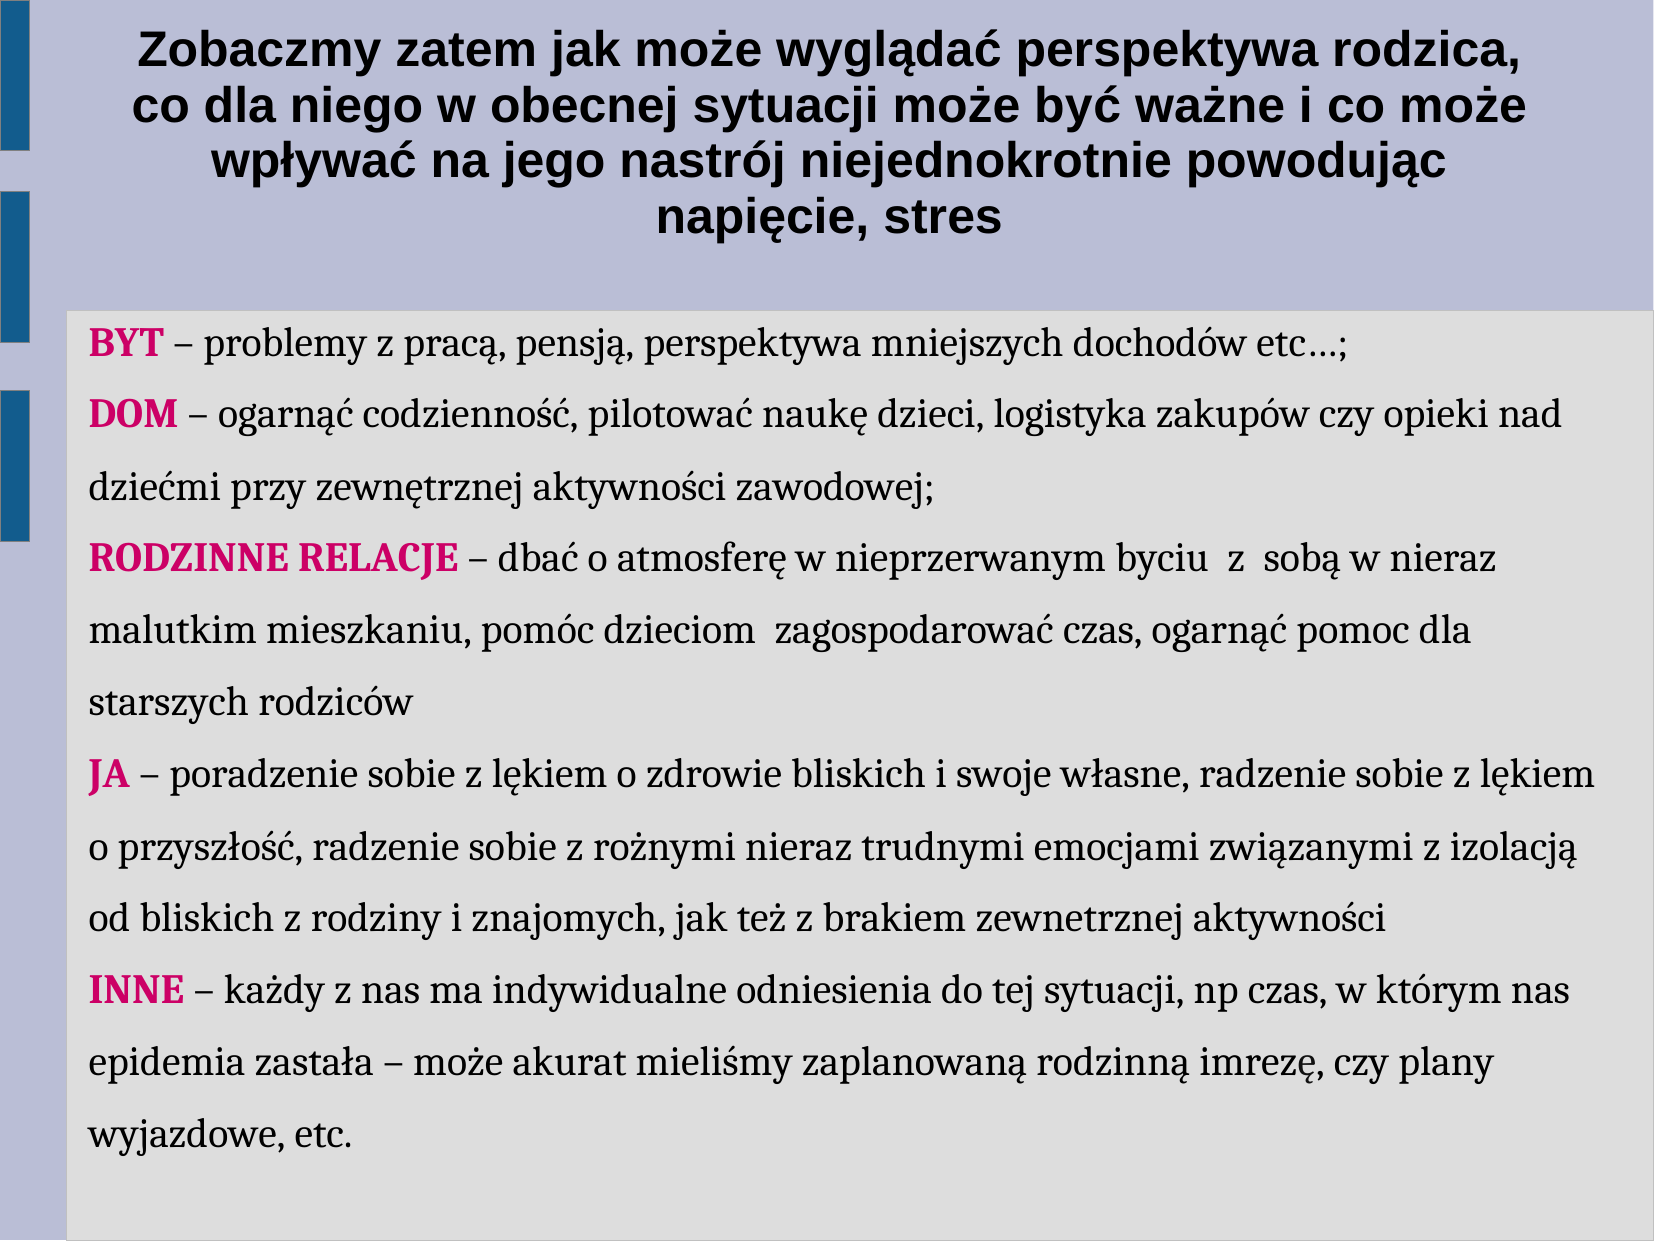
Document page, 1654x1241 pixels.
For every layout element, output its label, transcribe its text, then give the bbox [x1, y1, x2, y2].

title Zobaczmy zatem jak może wyglądać perspektywa rodzica, co dla niego w obecnej sytuacji może być ważne i co może wpływać na jego nastrój niejednokrotnie powodując napięcie, stres [123, 18, 1536, 247]
list BYT – problemy z pracą, pensją, perspektywa mniejszych dochodów etc…; DOM – ogarnąć codzienność, pilotować naukę dzieci, logistyka zakupów czy opieki nad dziećmi przy zewnętrznej aktywności zawodowej; RODZINNE RELACJE – dbać o atmosferę w nieprzerwanym byciu z sobą w nieraz malutkim mieszkaniu, pomóc dzieciom zagospodarować czas, ogarnąć pomoc dla starszych rodziców JA – poradzenie sobie z lękiem o zdrowie bliskich i swoje własne, radzenie sobie z lękiem o przyszłość, radzenie sobie z rożnymi nieraz trudnymi emocjami związanymi z izolacją od bliskich z rodziny i znajomych, jak też z brakiem zewnetrznej aktywności INNE – każdy z nas ma indywidualne odniesienia do tej sytuacji, np czas, w którym nas epidemia zastała – może akurat mieliśmy zaplanowaną rodzinną imrezę, czy plany wyjazdowe, etc. [88, 265, 1625, 1178]
